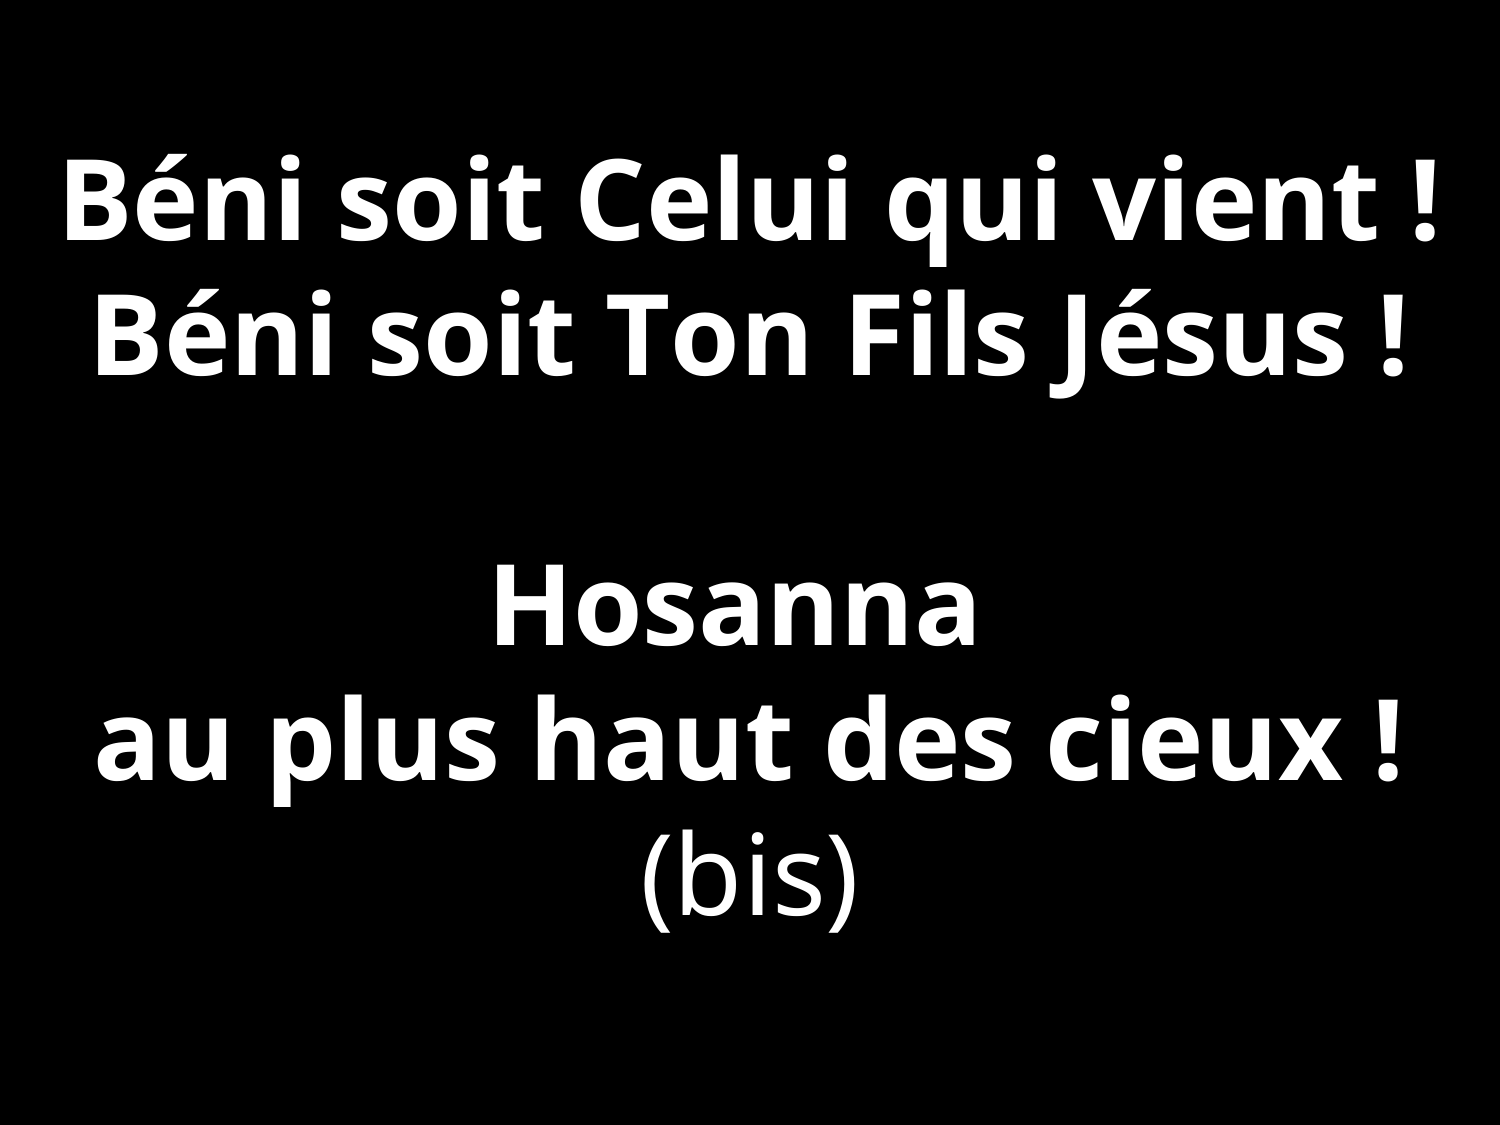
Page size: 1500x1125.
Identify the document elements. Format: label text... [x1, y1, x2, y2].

text_box Béni soit Celui qui vient ! Béni soit Ton Fils Jésus ! Hosanna au plus haut des cieux !(bis) [0, 337, 1500, 863]
